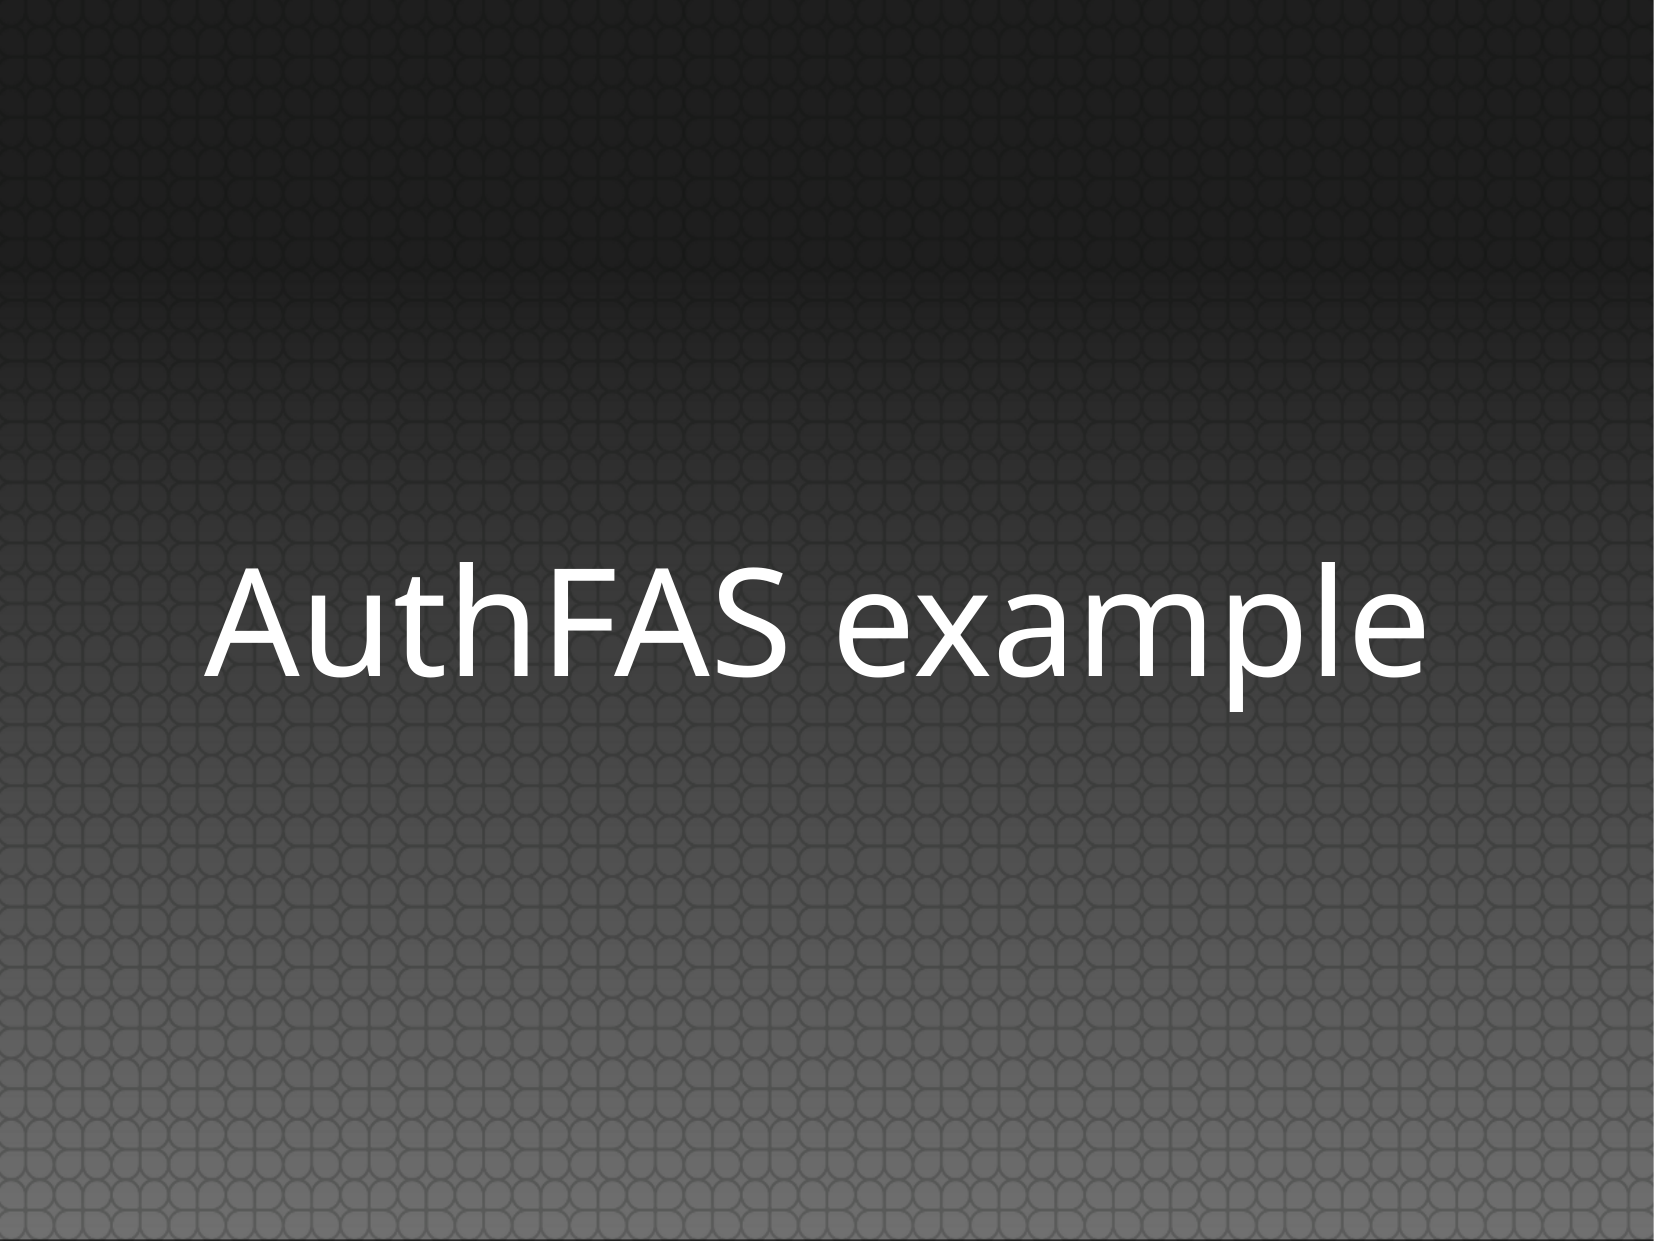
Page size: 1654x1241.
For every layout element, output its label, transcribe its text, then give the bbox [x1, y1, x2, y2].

picture [0, 0, 1654, 1241]
title AuthFAS example [75, 525, 1564, 713]
